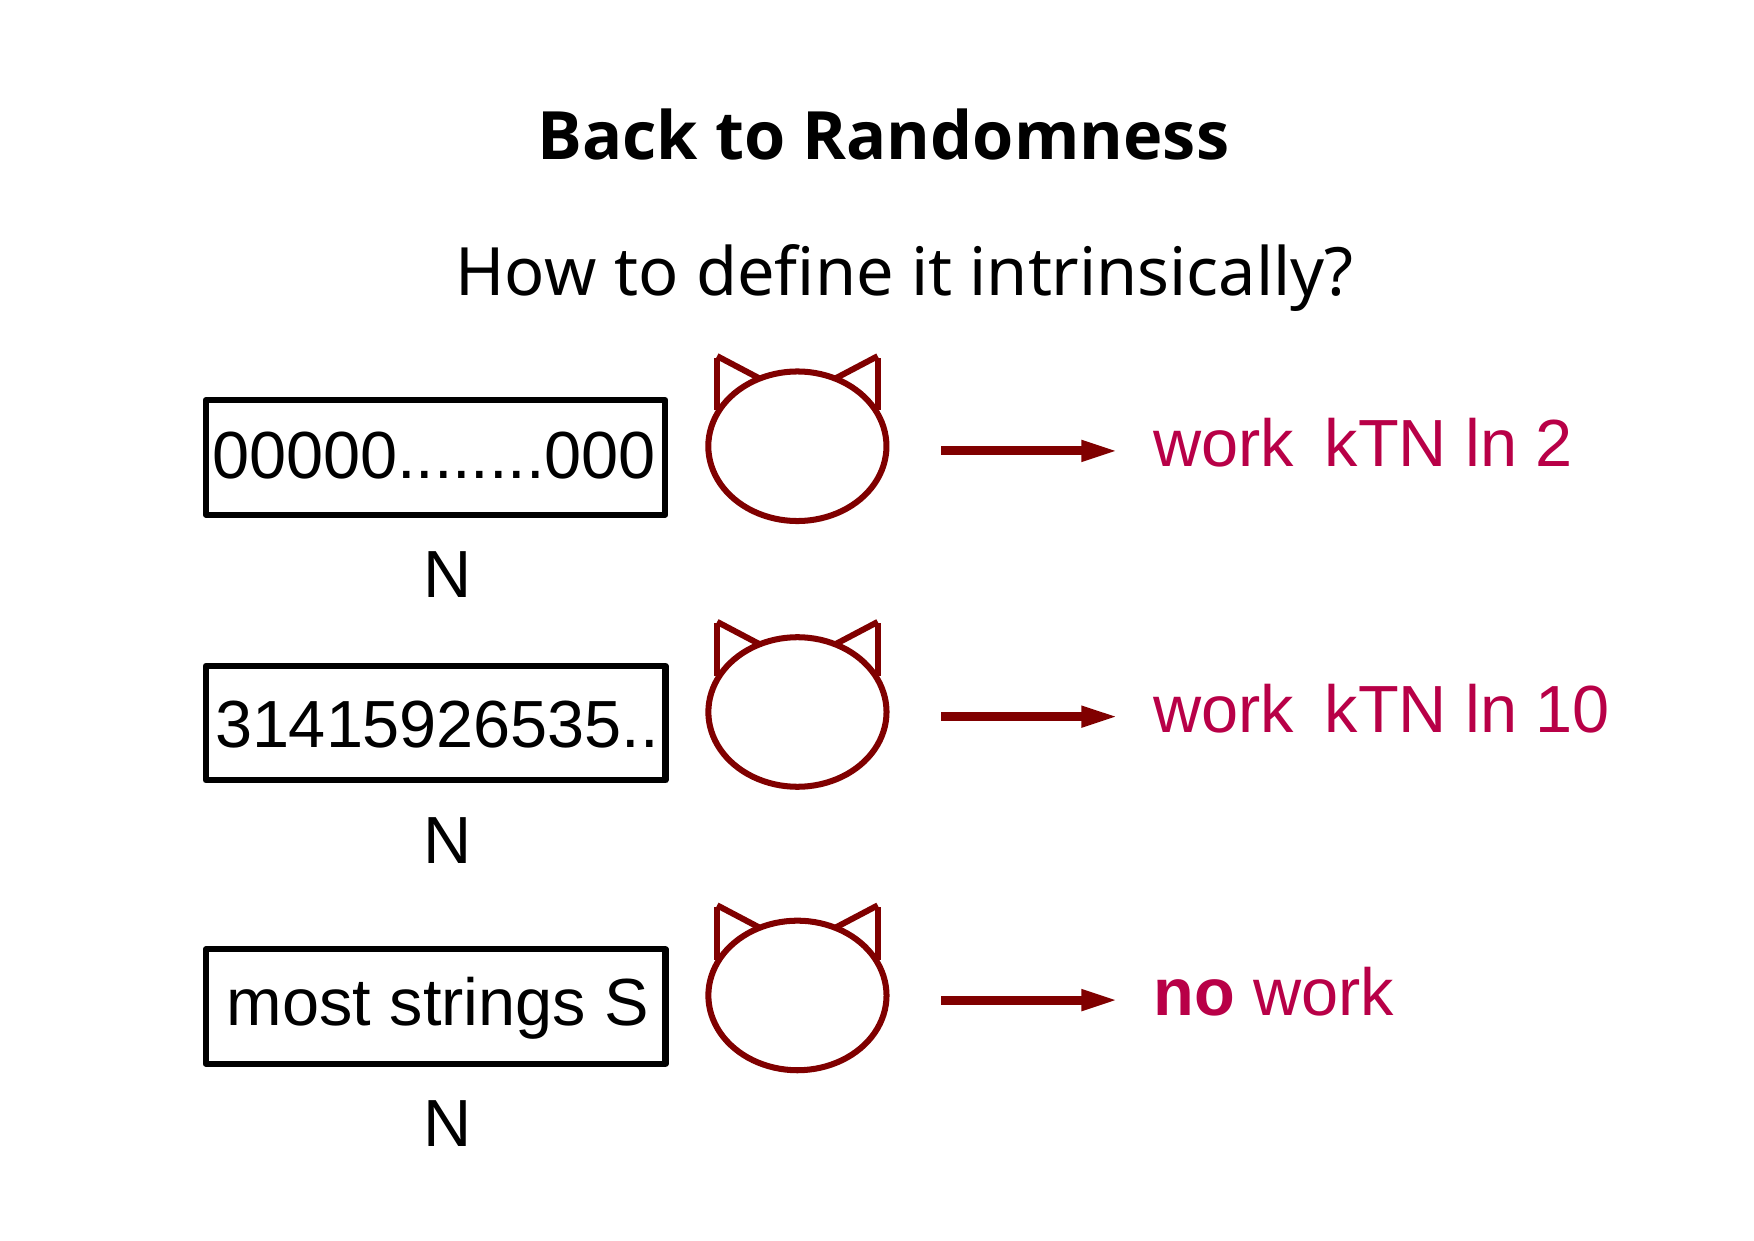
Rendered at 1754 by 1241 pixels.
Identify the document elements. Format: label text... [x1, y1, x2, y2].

text_box no work [1135, 944, 1487, 1041]
text_box work [1135, 661, 1307, 757]
text_box N [405, 792, 490, 888]
text_box 00000........000 [668, 407, 675, 503]
text_box 00000........000 [194, 407, 203, 503]
text_box Back to Randomness [522, 81, 1710, 171]
text_box 00000........000 [209, 407, 662, 503]
text_box N [405, 526, 490, 622]
text_box N [405, 1075, 490, 1172]
text_box kTN ln 2 [1306, 395, 1665, 491]
text_box How to define it intrinsically? [440, 217, 1628, 307]
text_box kTN ln 10 [1307, 661, 1702, 757]
text_box most strings S [208, 954, 667, 1050]
text_box work [1135, 395, 1306, 491]
text_box 31415926535.. [197, 676, 678, 772]
